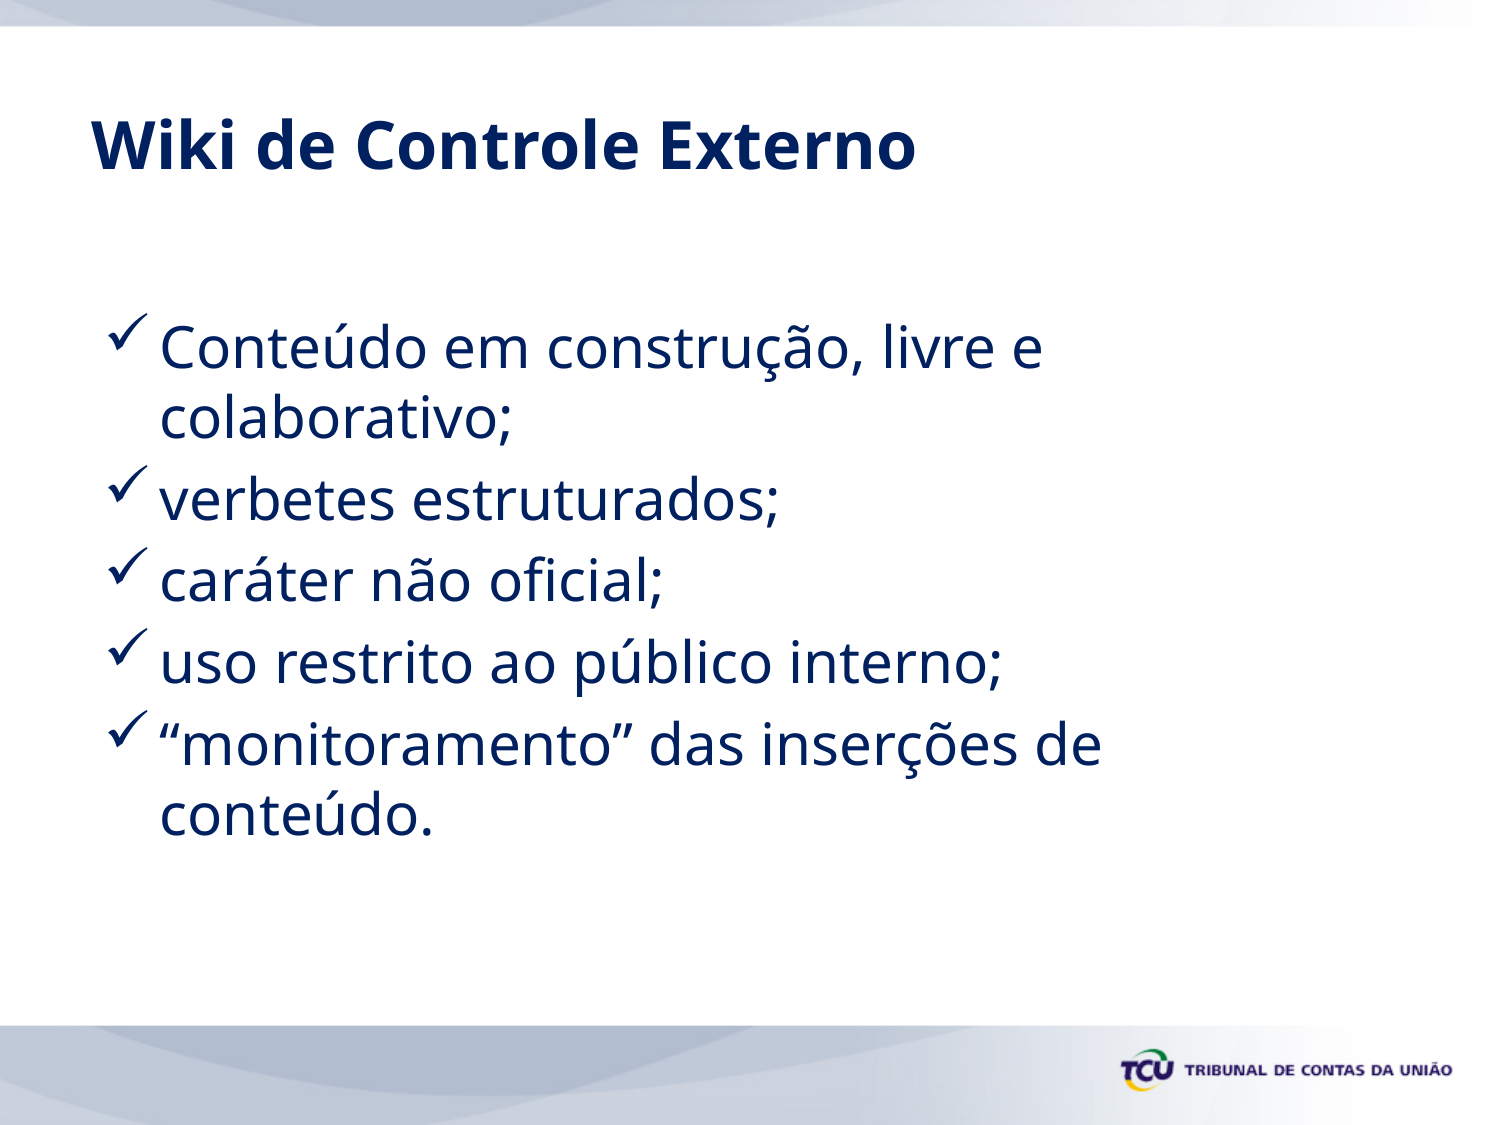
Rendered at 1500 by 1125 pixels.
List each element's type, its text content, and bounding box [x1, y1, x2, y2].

picture [0, 0, 1500, 1125]
title Wiki de Controle Externo [76, 90, 1427, 197]
list Conteúdo em construção, livre e colaborativo; verbetes estruturados; caráter não oficial; uso restrito ao público interno; “monitoramento” das inserções de conteúdo. [88, 302, 1353, 811]
